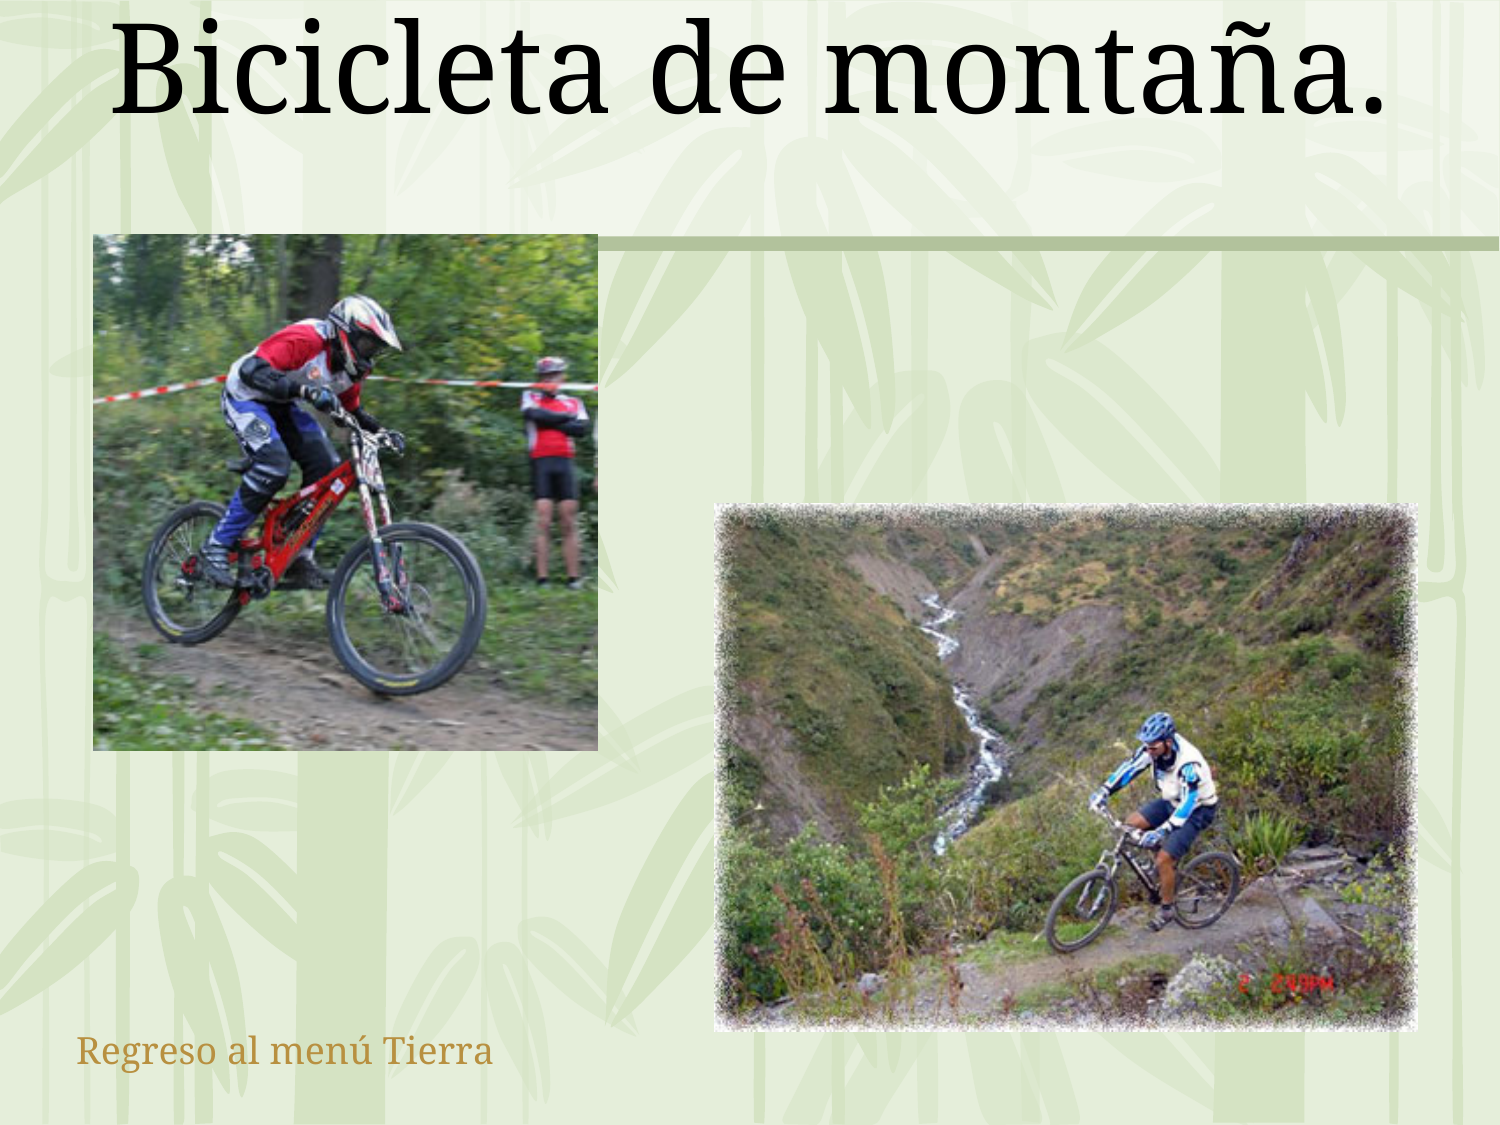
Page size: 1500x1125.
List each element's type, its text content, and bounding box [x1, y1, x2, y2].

text_box Regreso al menú Tierra [61, 1019, 510, 1086]
picture [93, 234, 598, 751]
picture [714, 503, 1418, 1032]
title Bicicleta de montaña. [75, 0, 1426, 297]
